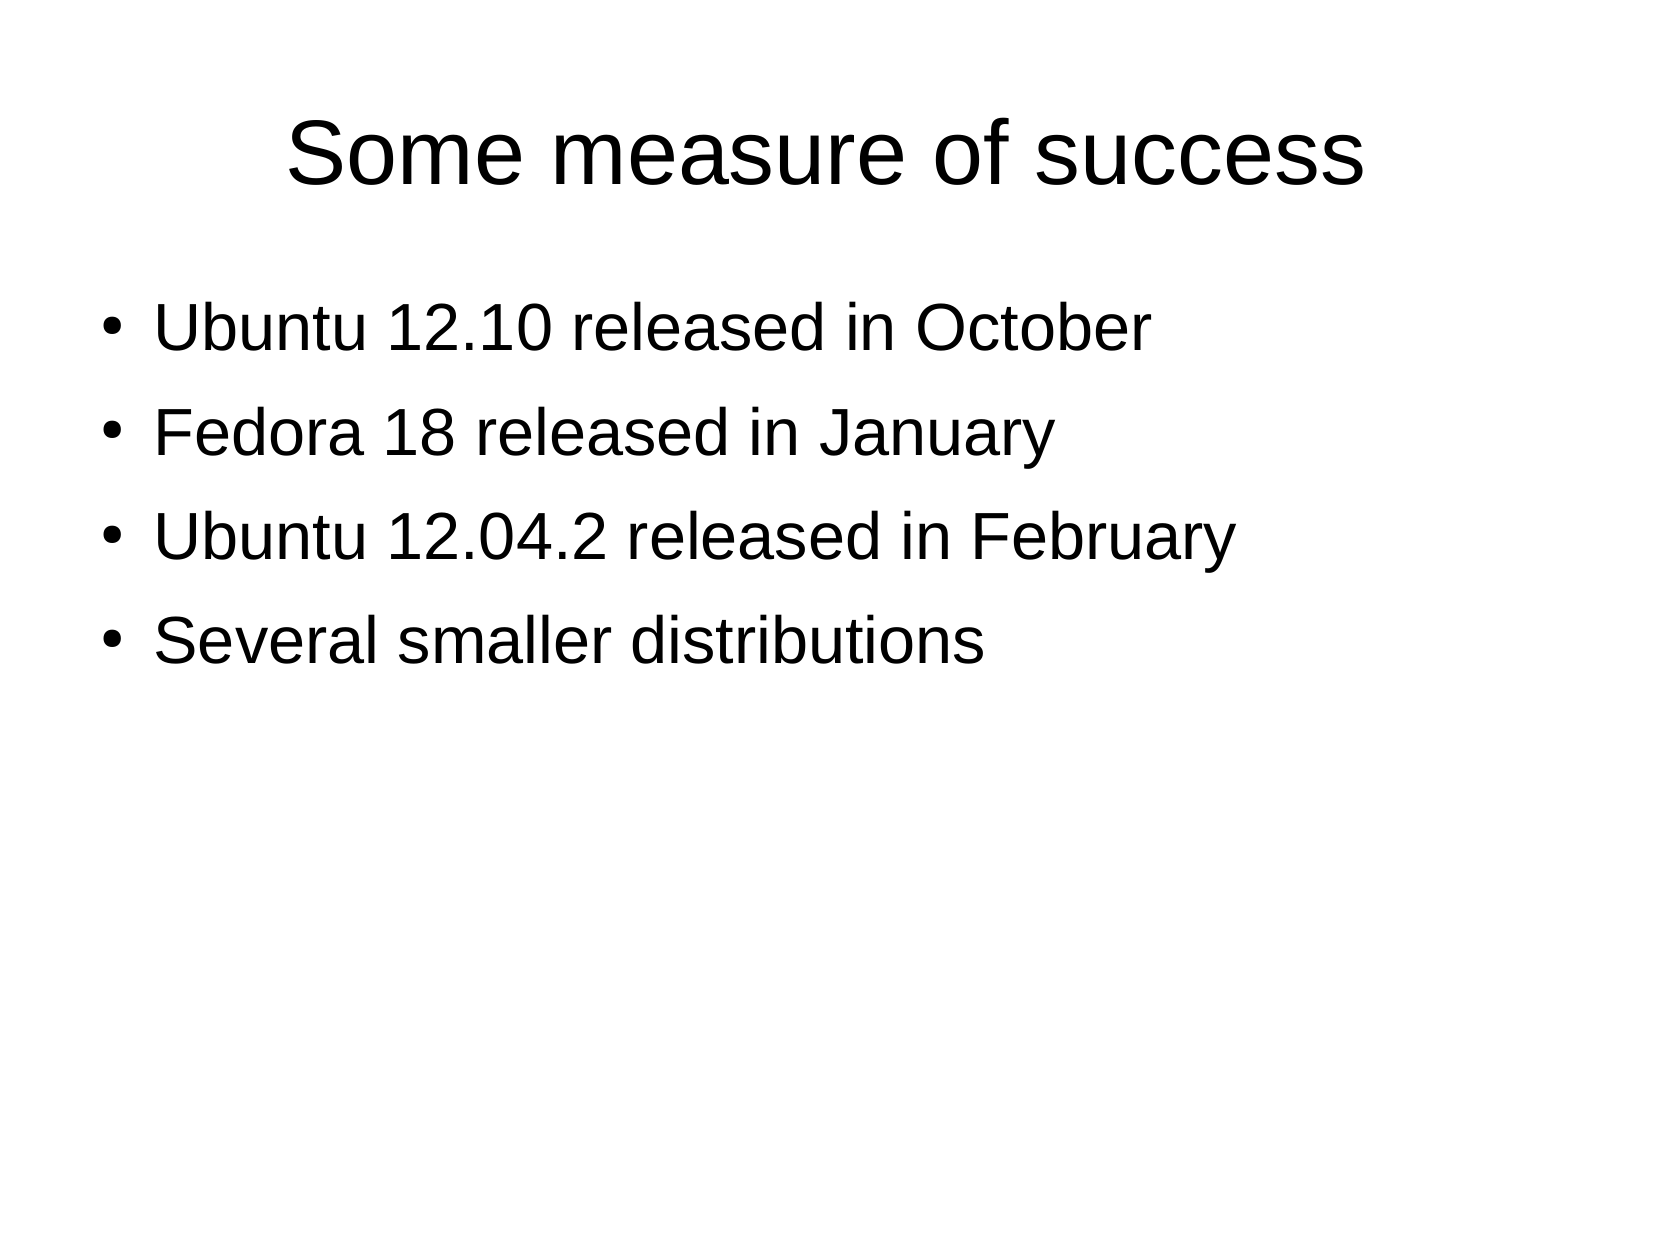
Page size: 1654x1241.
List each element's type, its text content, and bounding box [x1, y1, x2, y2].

title Some measure of success [82, 49, 1571, 257]
list Ubuntu 12.10 released in October Fedora 18 released in January Ubuntu 12.04.2 released in February Several smaller distributions [82, 290, 1538, 1010]
